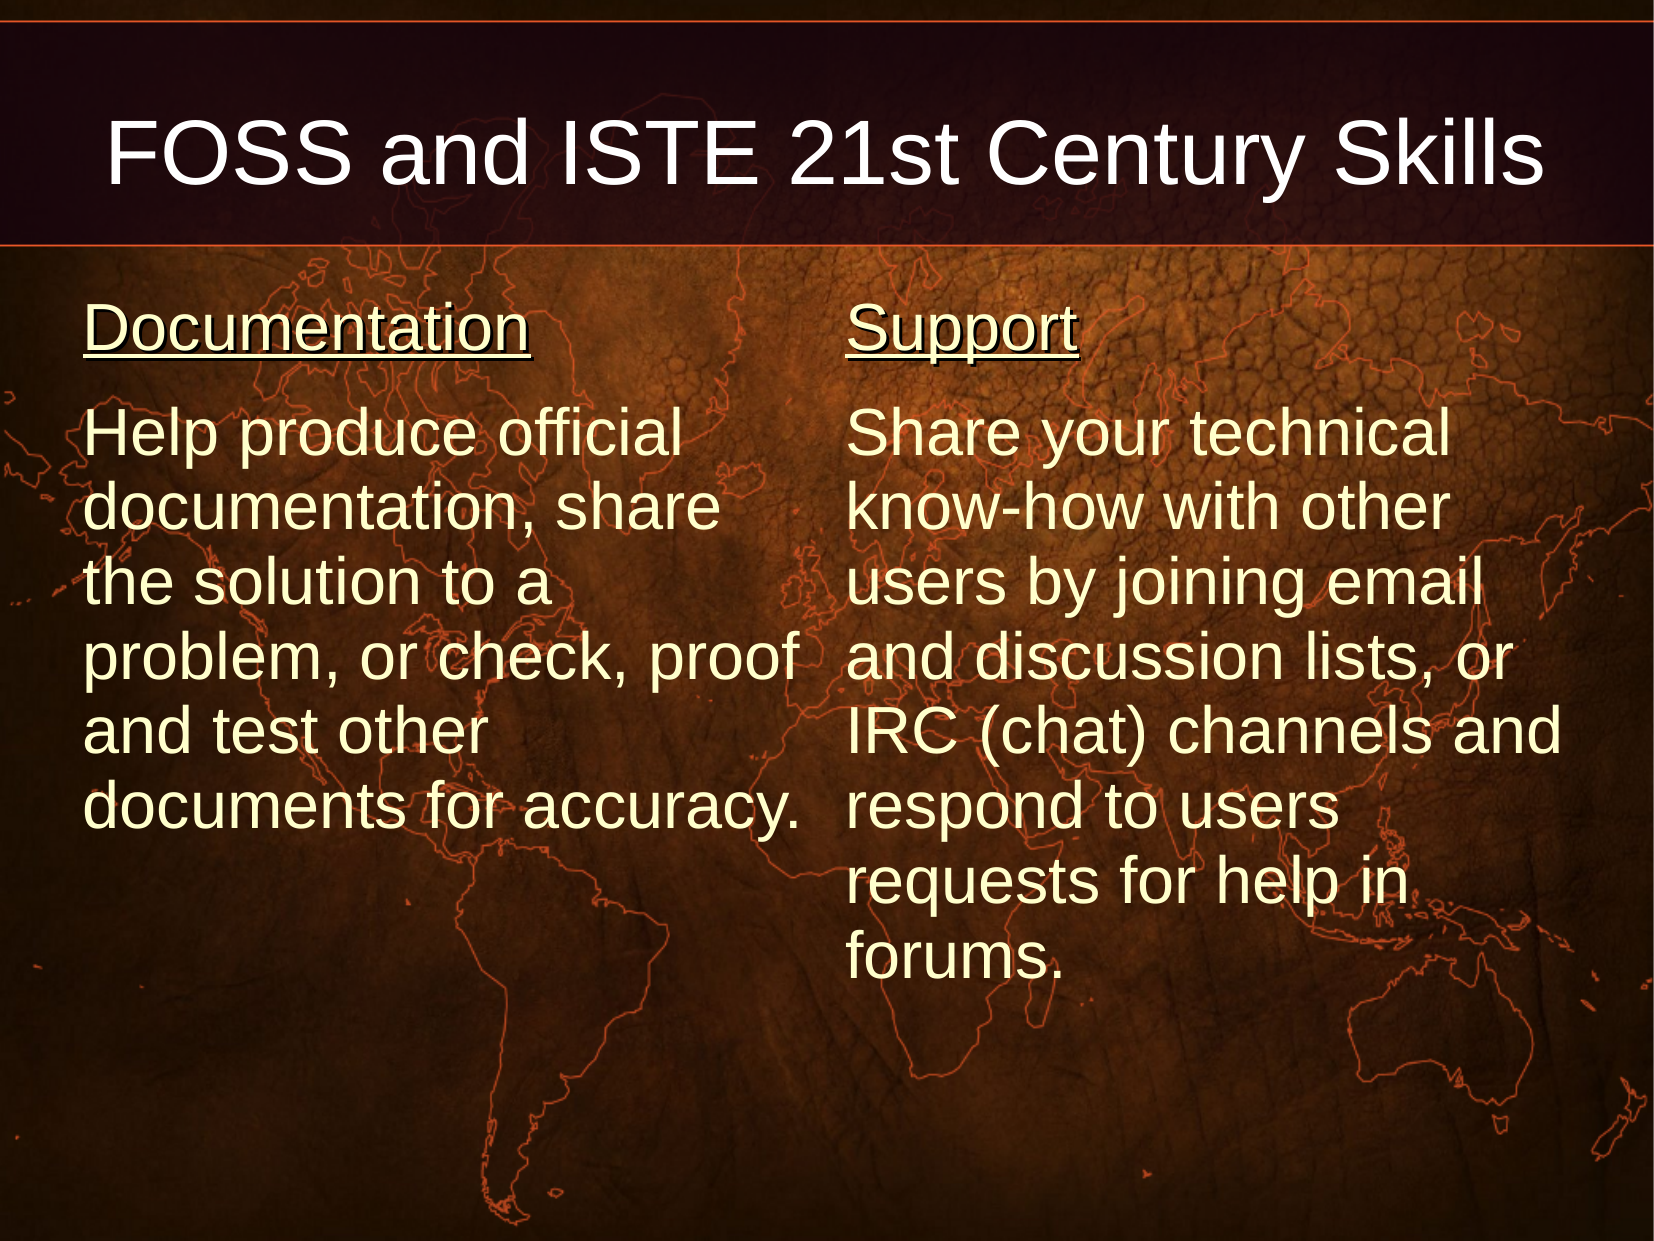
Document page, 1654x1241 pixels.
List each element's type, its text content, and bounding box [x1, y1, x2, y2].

list Documentation Help produce official documentation, share the solution to a problem, or check, proof and test other documents for accuracy. [82, 290, 809, 1109]
picture [0, 0, 1654, 1241]
title FOSS and ISTE 21st Century Skills [82, 49, 1571, 257]
list Support Share your technical know-how with other users by joining email and discussion lists, or IRC (chat) channels and respond to users requests for help in forums. [845, 290, 1572, 1109]
